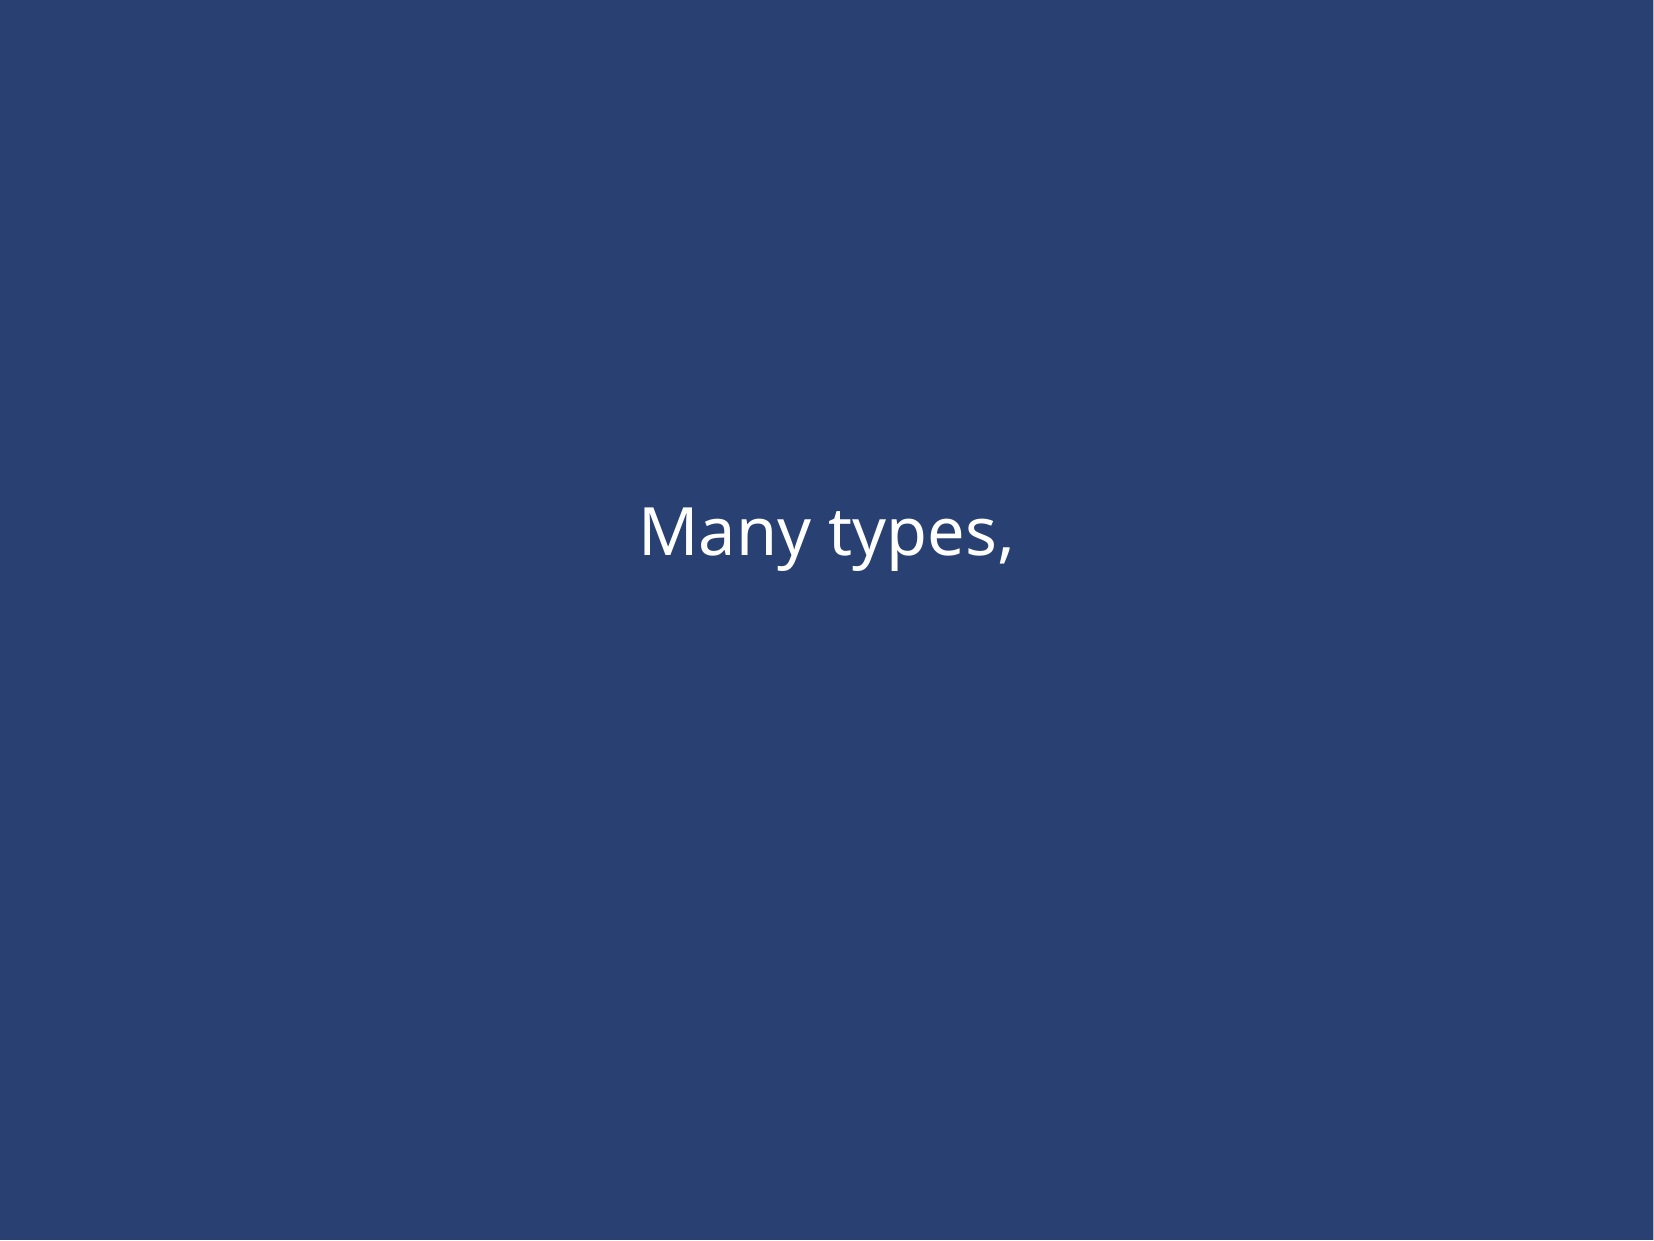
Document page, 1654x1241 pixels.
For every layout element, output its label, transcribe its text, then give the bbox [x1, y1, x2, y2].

subtitle Many types, [82, 49, 1571, 1109]
